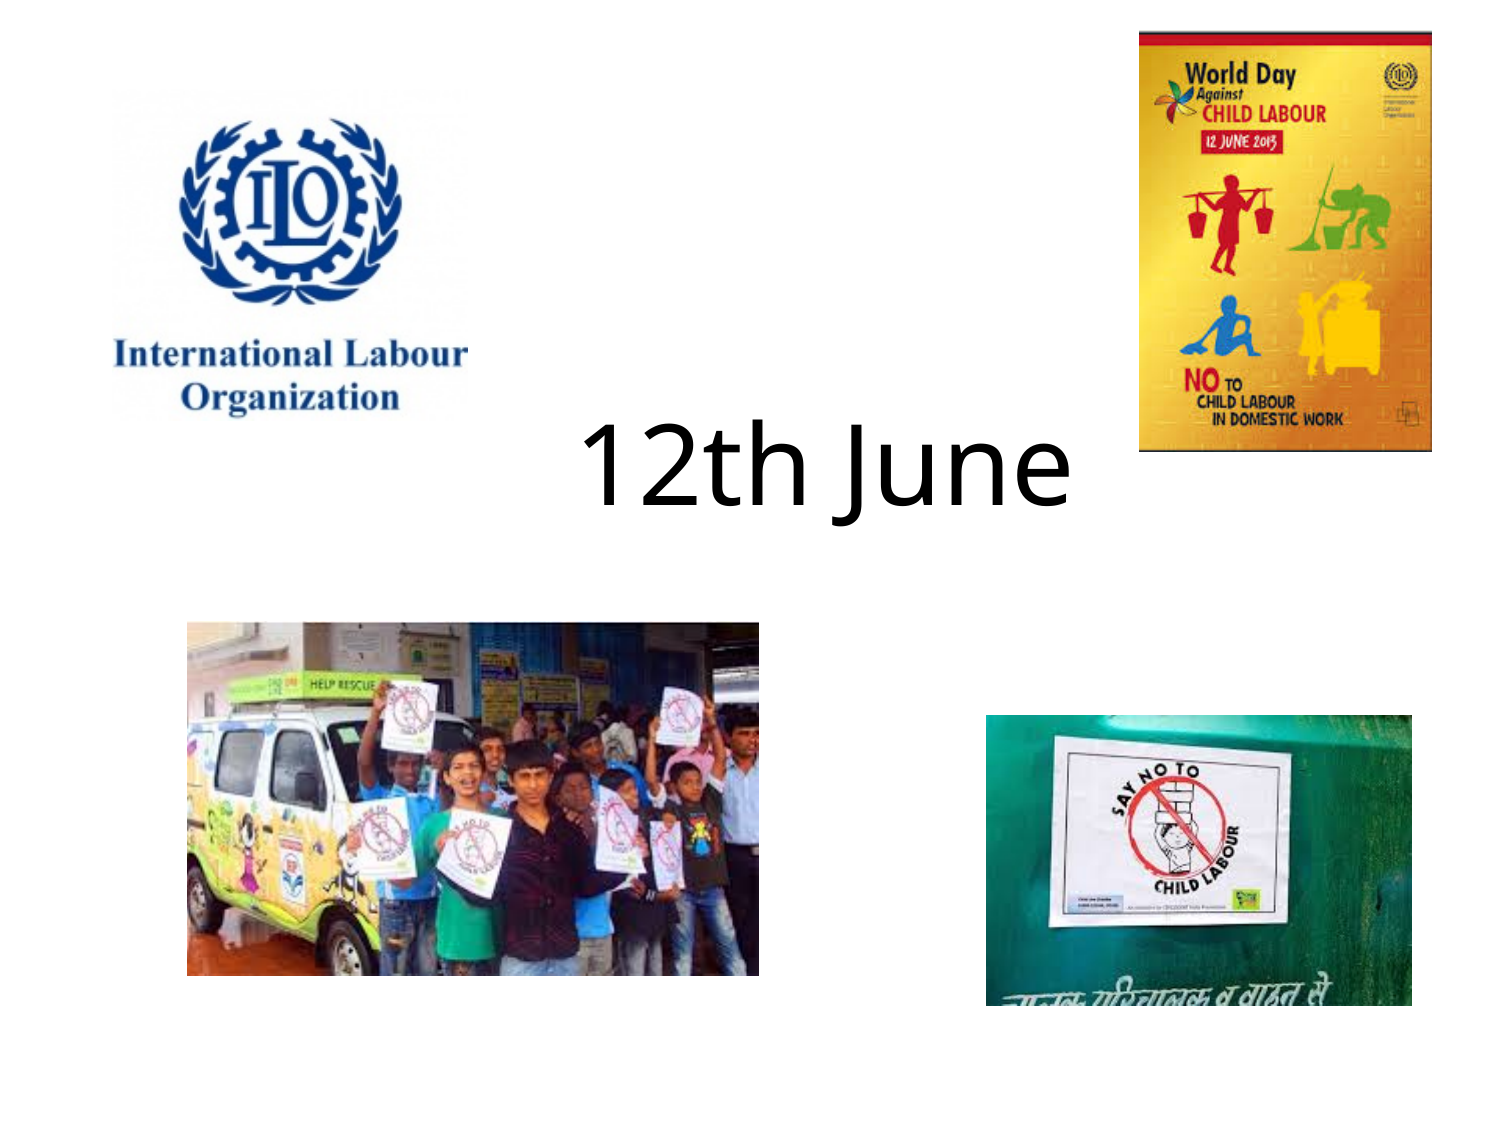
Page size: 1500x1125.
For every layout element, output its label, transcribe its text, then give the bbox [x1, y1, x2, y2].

text_box 12th June [559, 385, 1091, 536]
picture [986, 715, 1412, 1006]
picture [112, 89, 468, 421]
picture [1139, 30, 1432, 452]
picture [187, 621, 759, 976]
